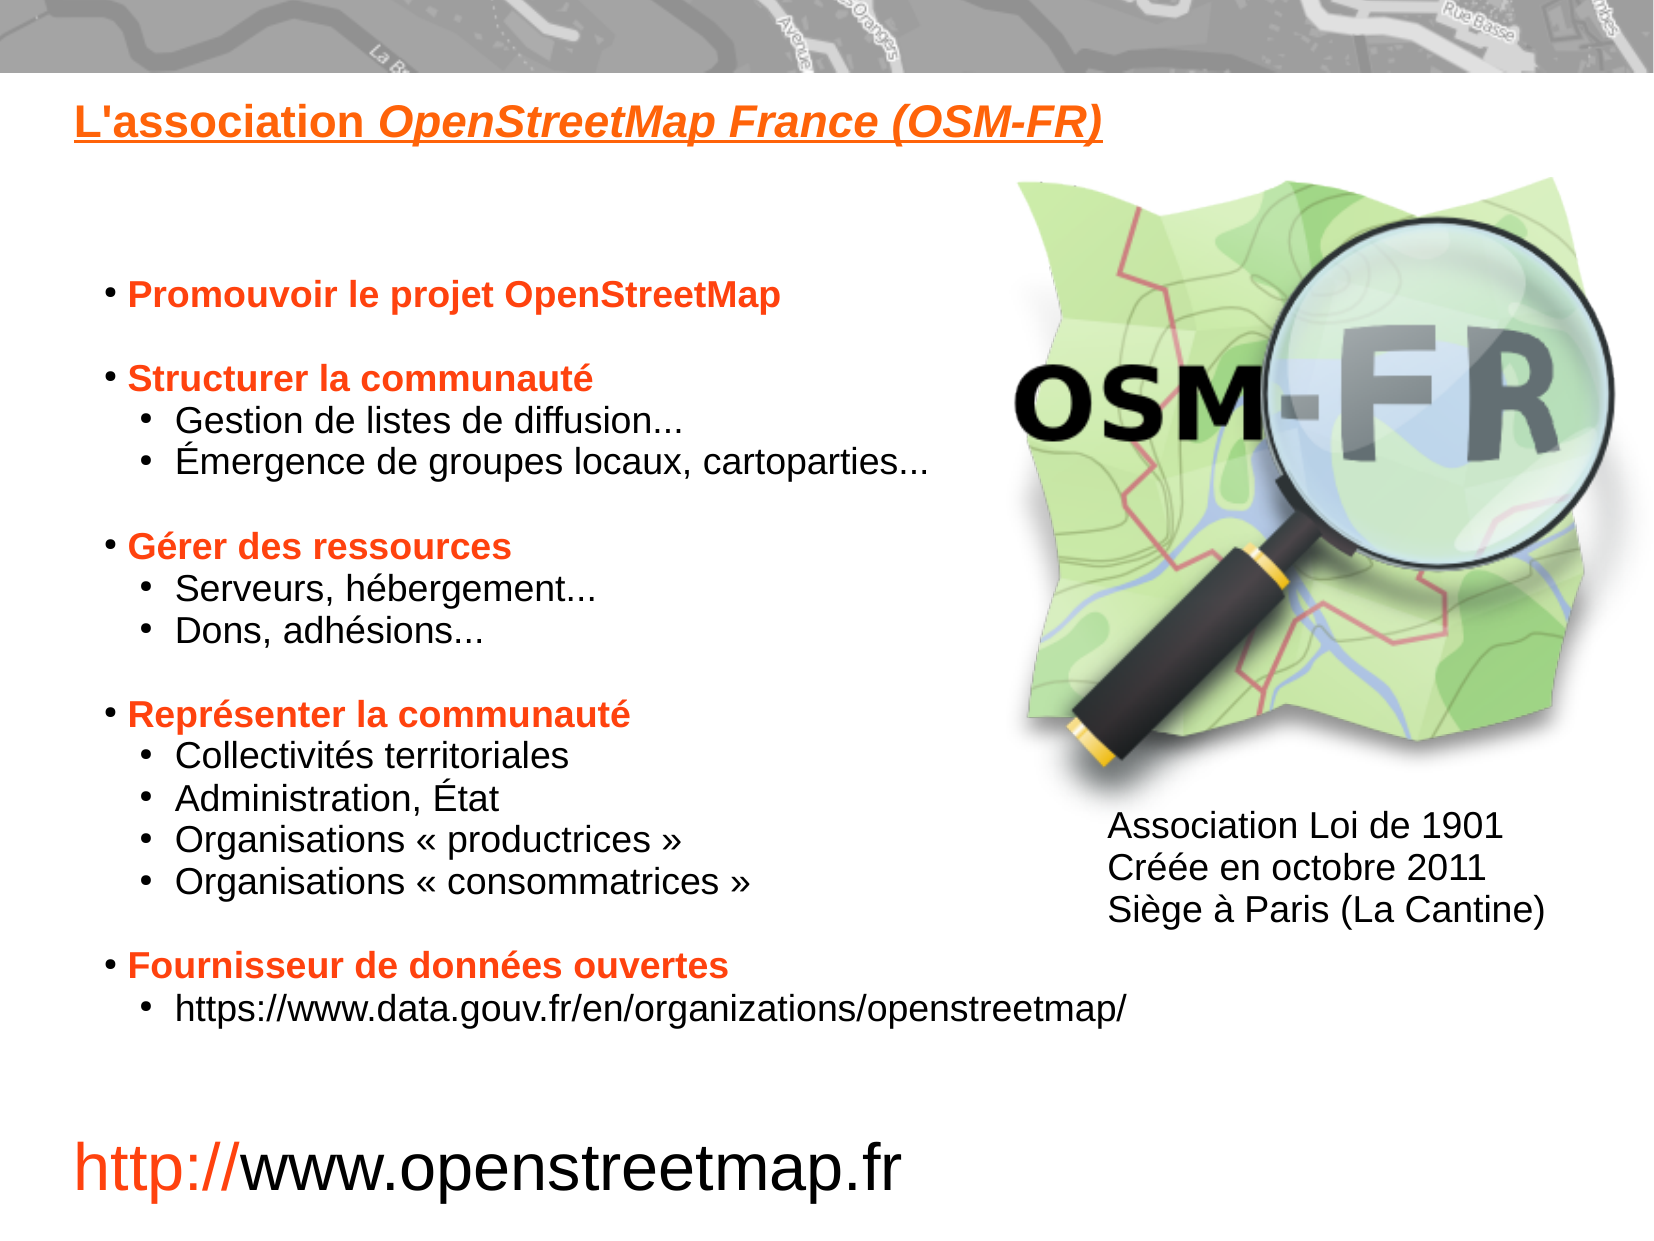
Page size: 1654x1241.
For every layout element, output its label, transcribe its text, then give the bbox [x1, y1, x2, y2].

text_box Association Loi de 1901 Créée en octobre 2011 Siège à Paris (La Cantine) [1092, 797, 1561, 981]
picture [0, 0, 1654, 73]
text_box Promouvoir le projet OpenStreetMap Structurer la communauté Gestion de listes de diffusion... Émergence de groupes locaux, cartoparties... Gérer des ressources Serveurs, hébergement... Dons, adhésions... Représenter la communauté Collectivités territoriales Administration, État Organisations « productrices » Organisations « consommatrices » Fournisseur de données ouvertes https://www.data.gouv.fr/en/organizations/openstreetmap/ [89, 265, 1142, 1037]
text_box http://www.openstreetmap.fr [59, 1122, 921, 1212]
picture [990, 177, 1654, 827]
text_box L'association OpenStreetMap France (OSM-FR) [59, 88, 1388, 155]
